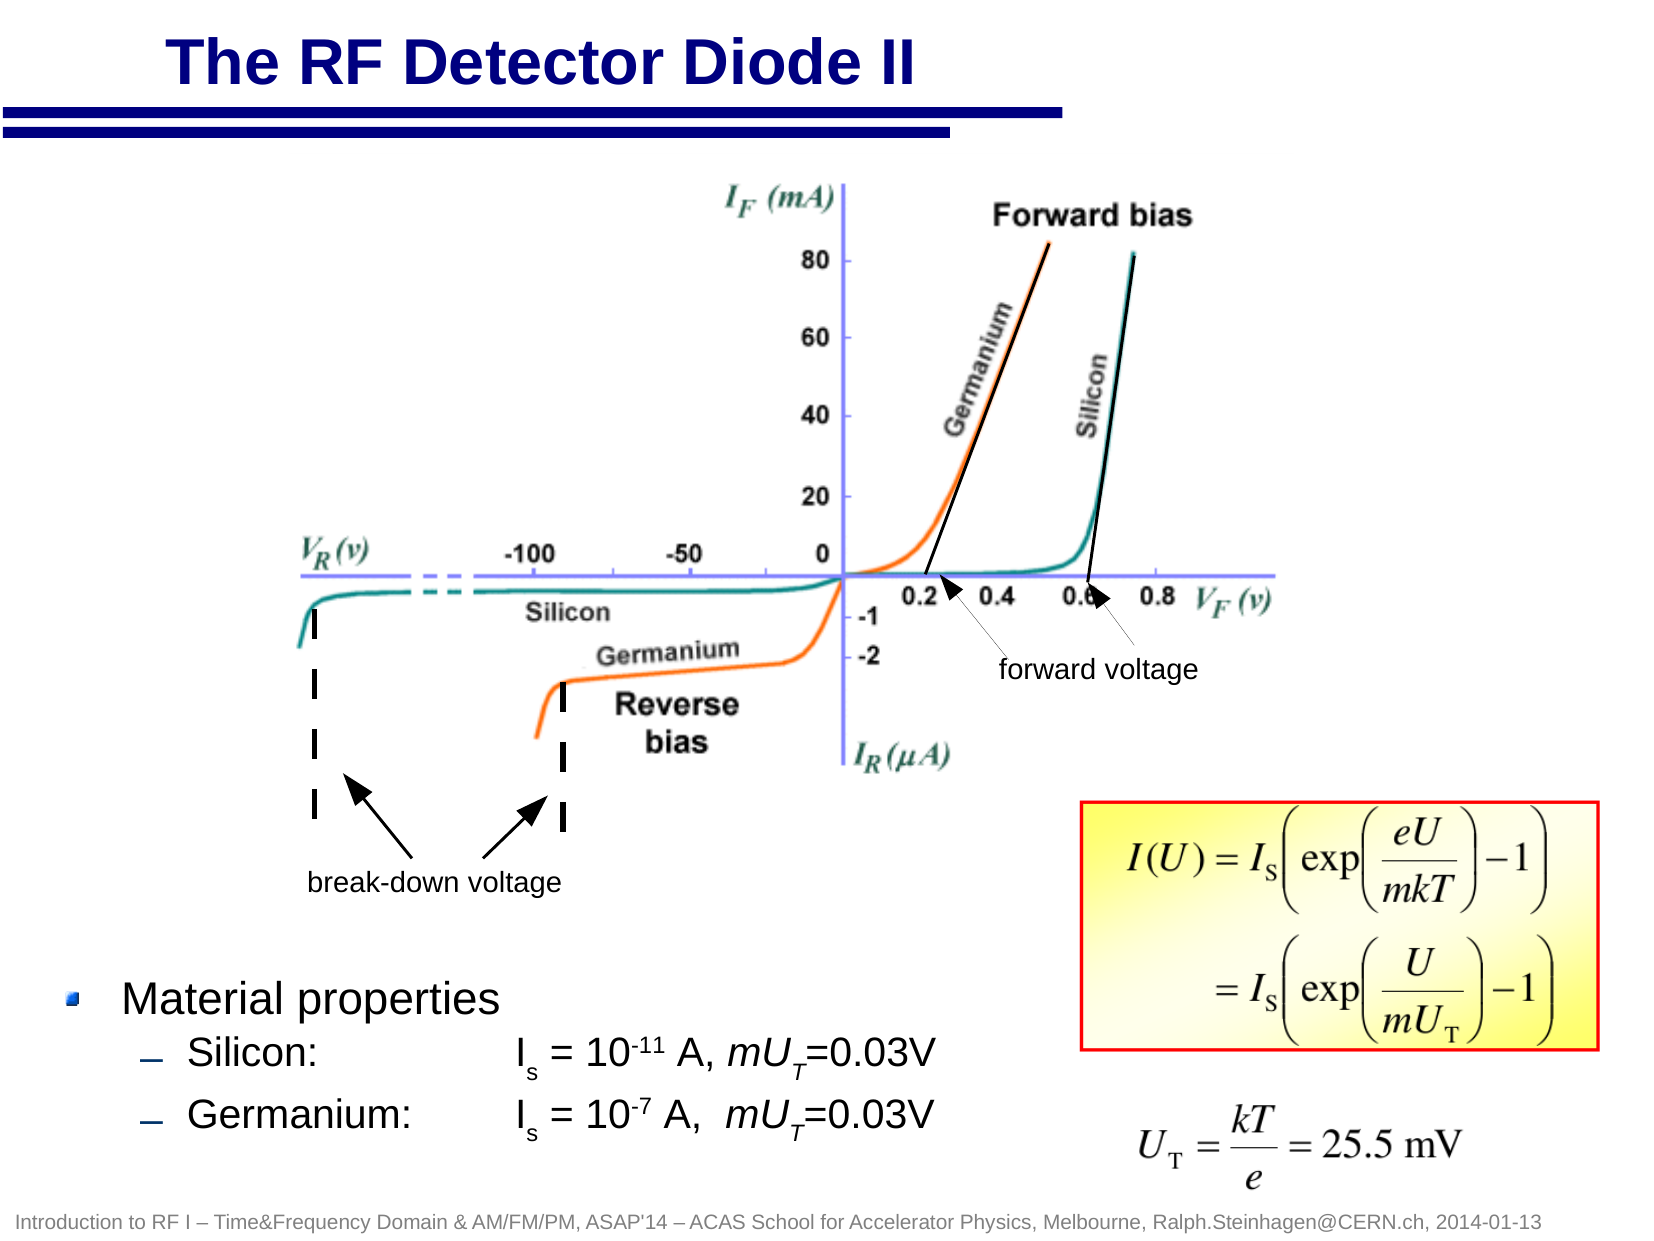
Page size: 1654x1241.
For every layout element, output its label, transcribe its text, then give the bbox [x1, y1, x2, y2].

picture [1110, 1086, 1486, 1205]
list Material properties Silicon: Is = 10-11 A, mUT=0.03V Germanium: Is = 10-7 A, mUT=0.03V [65, 858, 1628, 1205]
title The RF Detector Diode II [165, 0, 1323, 124]
text_box break-down voltage [292, 858, 577, 906]
text_box forward voltage [984, 645, 1214, 693]
picture [289, 152, 1611, 1064]
